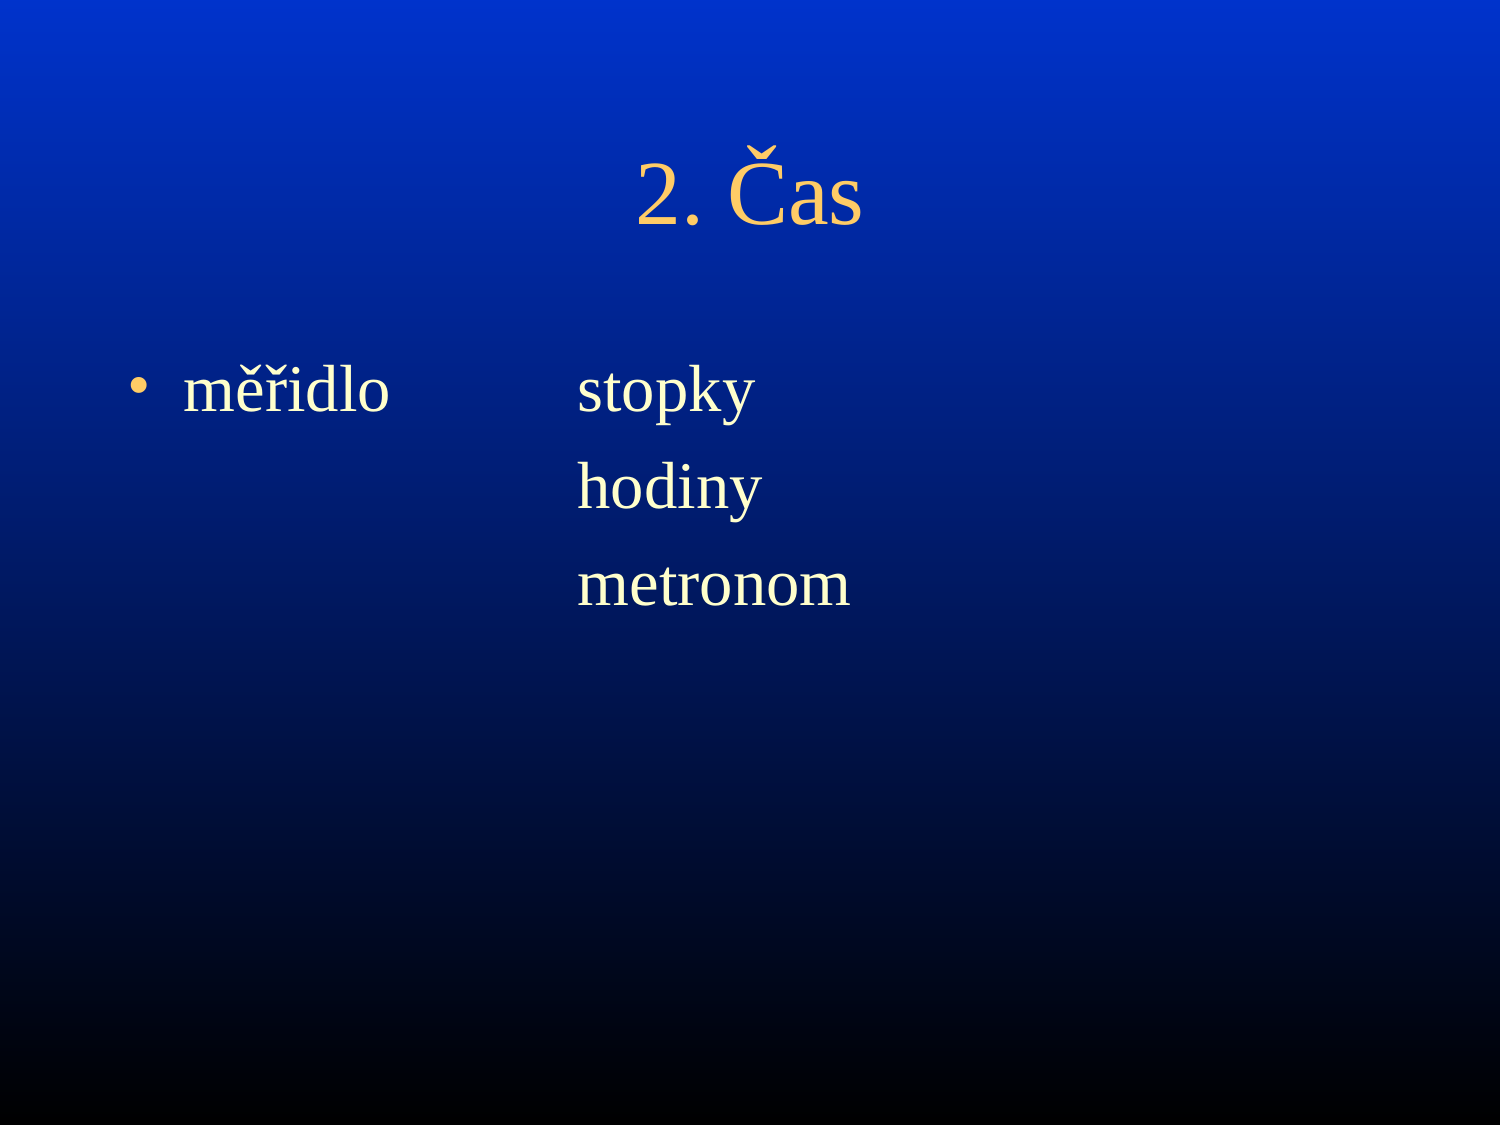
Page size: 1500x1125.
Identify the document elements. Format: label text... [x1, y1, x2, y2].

title 2. Čas [112, 37, 1388, 250]
list měřidlo stopky hodiny metronom [112, 337, 1388, 1013]
